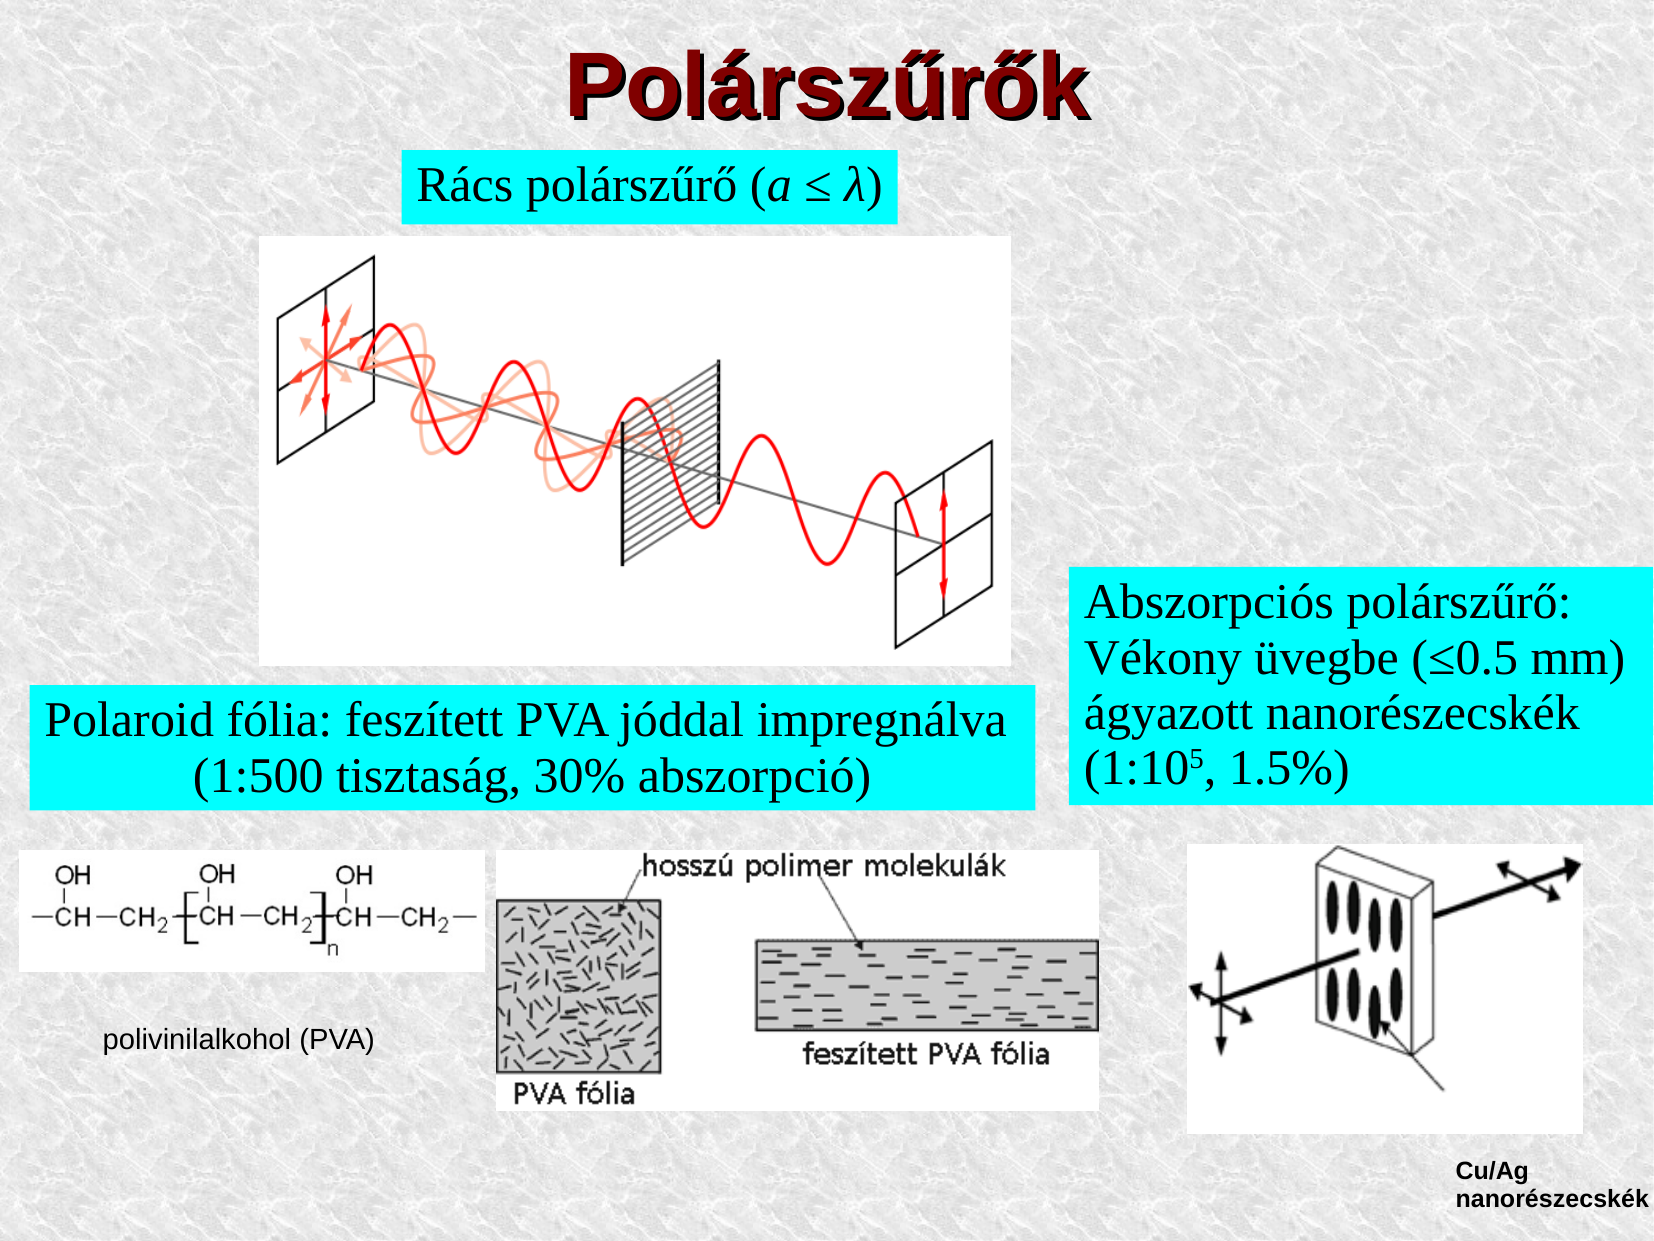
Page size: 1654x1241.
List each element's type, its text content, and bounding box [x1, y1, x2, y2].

title Polárszűrők [29, 14, 1625, 155]
text_box Cu/Ag nanorészecskék [1440, 1149, 1654, 1229]
text_box Polaroid fólia: feszített PVA jóddal impregnálva (1:500 tisztaság, 30% abszorpció) [29, 685, 1034, 811]
picture [0, 0, 1654, 1241]
text_box Abszorpciós polárszűrő: Vékony üvegbe (≤0.5 mm) ágyazott nanorészecskék (1:105, 1.5%) [1068, 566, 1653, 806]
text_box Rács polárszűrő (a ≤ λ) [401, 150, 898, 225]
text_box polivinilalkohol (PVA) [87, 1015, 390, 1064]
